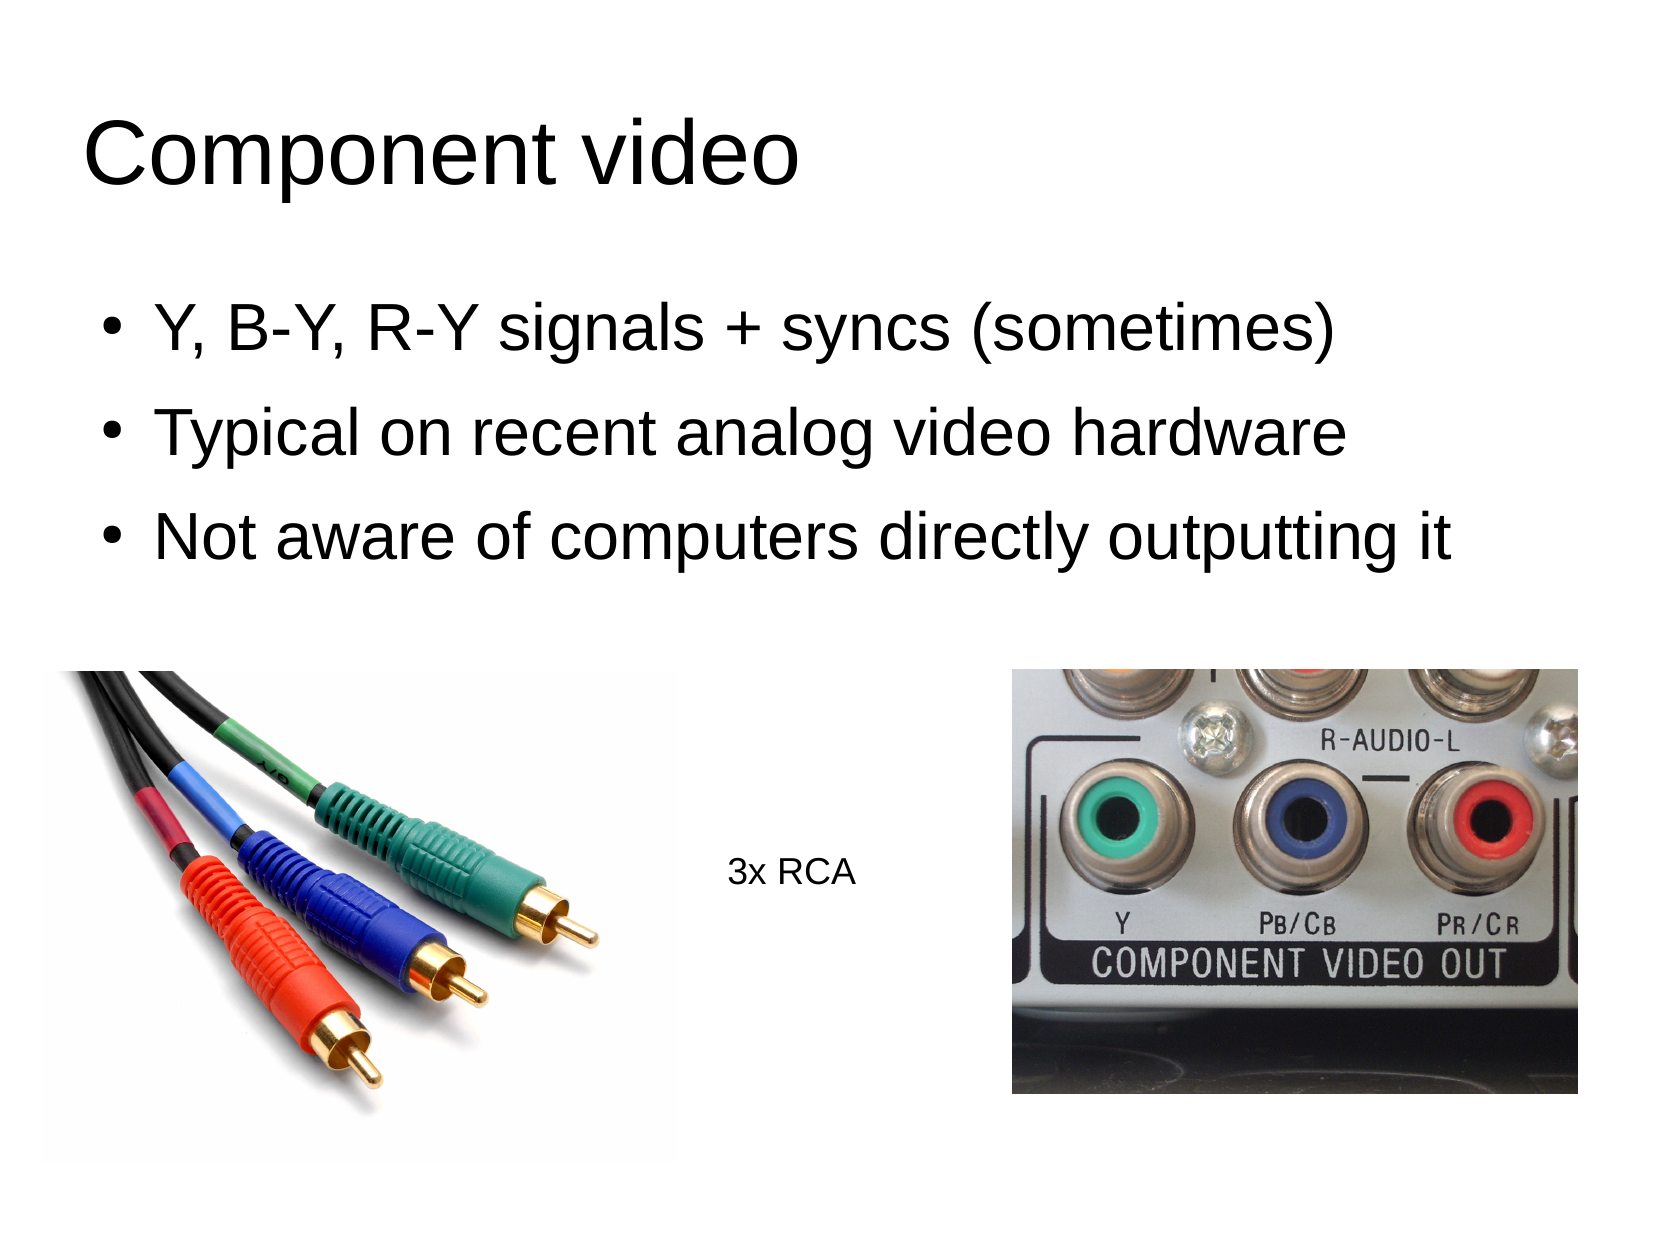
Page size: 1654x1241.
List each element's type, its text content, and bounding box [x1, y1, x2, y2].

title Component video [82, 56, 1571, 250]
text_box 3x RCA [712, 843, 871, 901]
picture [1012, 669, 1578, 1094]
list Y, B-Y, R-Y signals + syncs (sometimes) Typical on recent analog video hardware Not aware of computers directly outputting it [82, 290, 1571, 1094]
picture [43, 671, 676, 1163]
